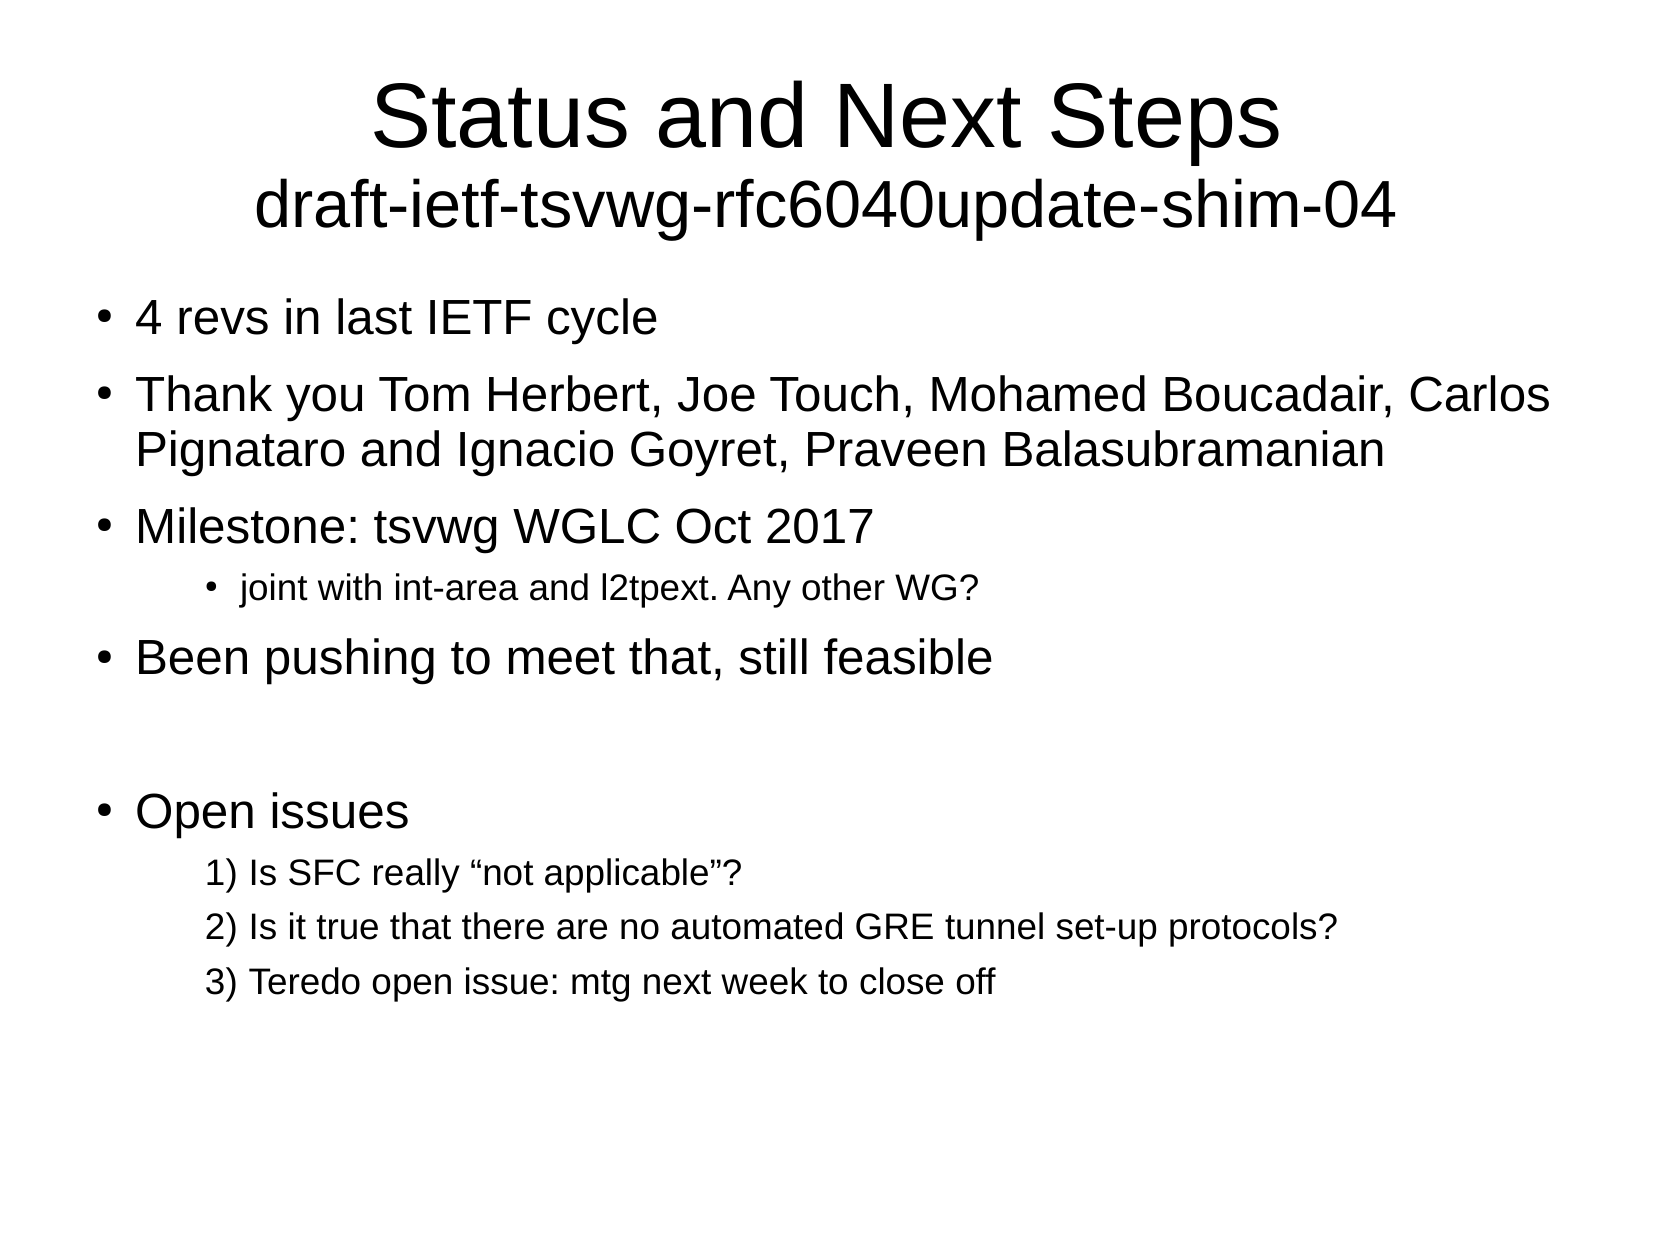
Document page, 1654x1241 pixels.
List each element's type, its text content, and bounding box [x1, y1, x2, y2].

title Status and Next Steps draft-ietf-tsvwg-rfc6040update-shim-04 [82, 49, 1571, 257]
list 4 revs in last IETF cycle Thank you Tom Herbert, Joe Touch, Mohamed Boucadair, Carlos Pignataro and Ignacio Goyret, Praveen Balasubramanian Milestone: tsvwg WGLC Oct 2017 joint with int-area and l2tpext. Any other WG? Been pushing to meet that, still feasible Open issues Is SFC really “not applicable”? Is it true that there are no automated GRE tunnel set-up protocols? Teredo open issue: mtg next week to close off [82, 290, 1571, 1010]
